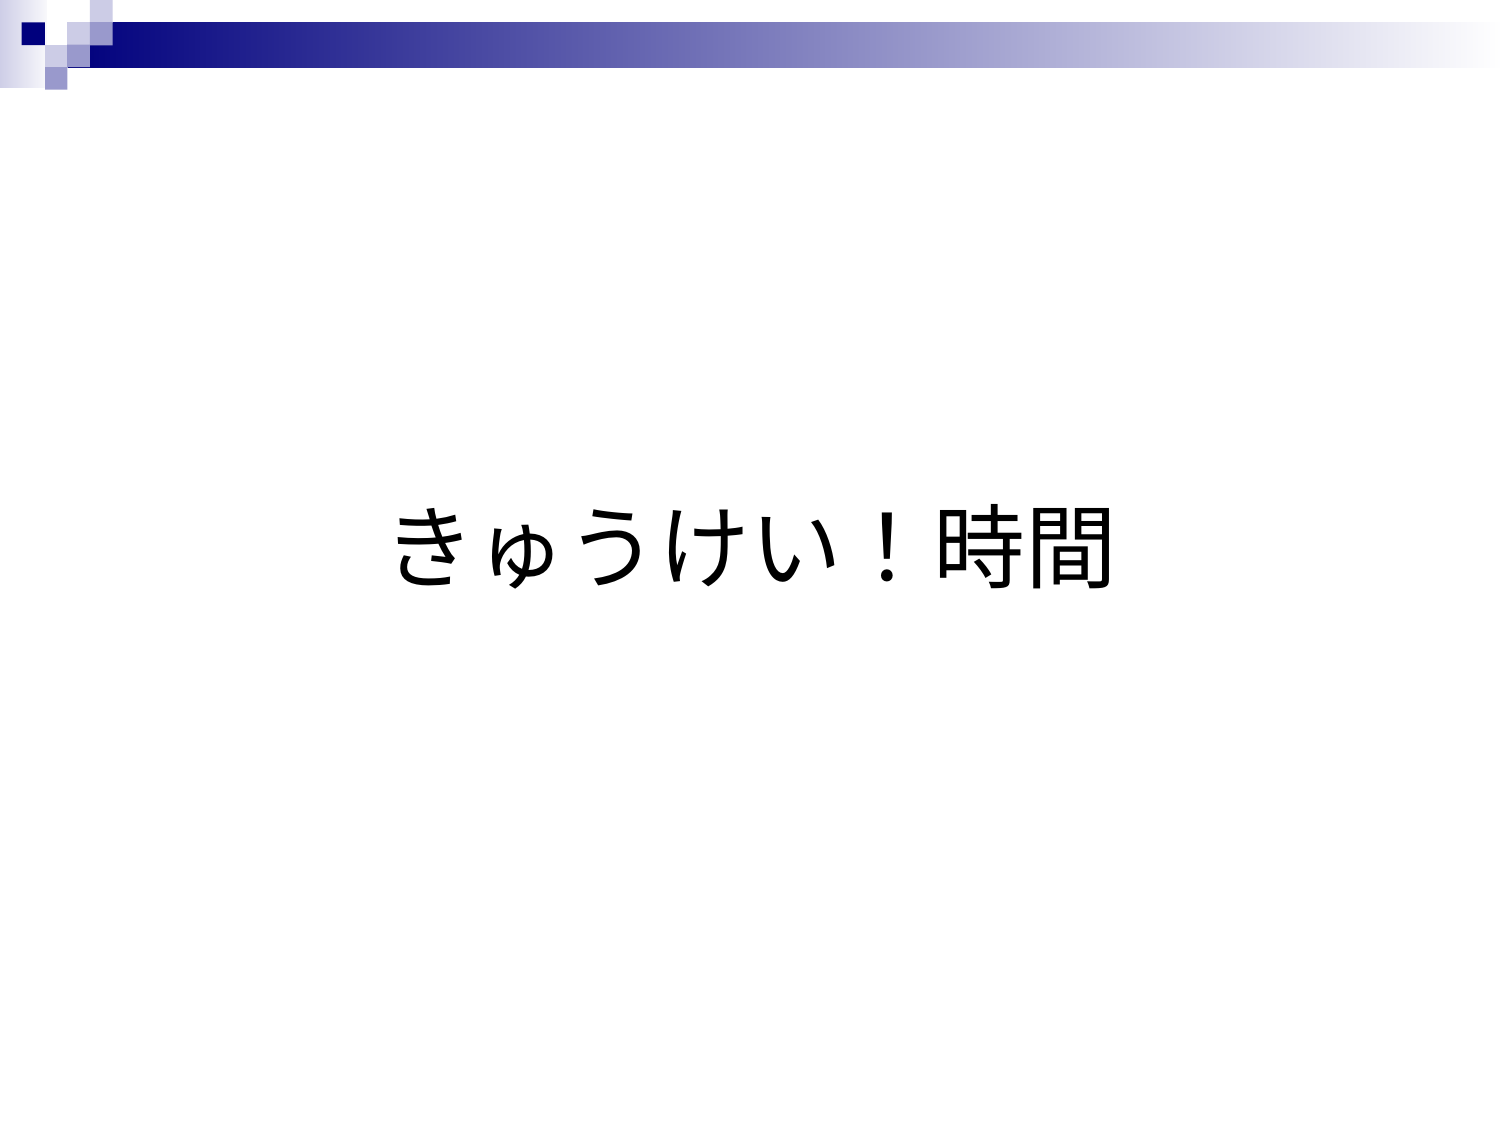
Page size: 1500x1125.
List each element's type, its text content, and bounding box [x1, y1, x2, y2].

subtitle きゅうけい！時間 [75, 77, 1426, 1013]
